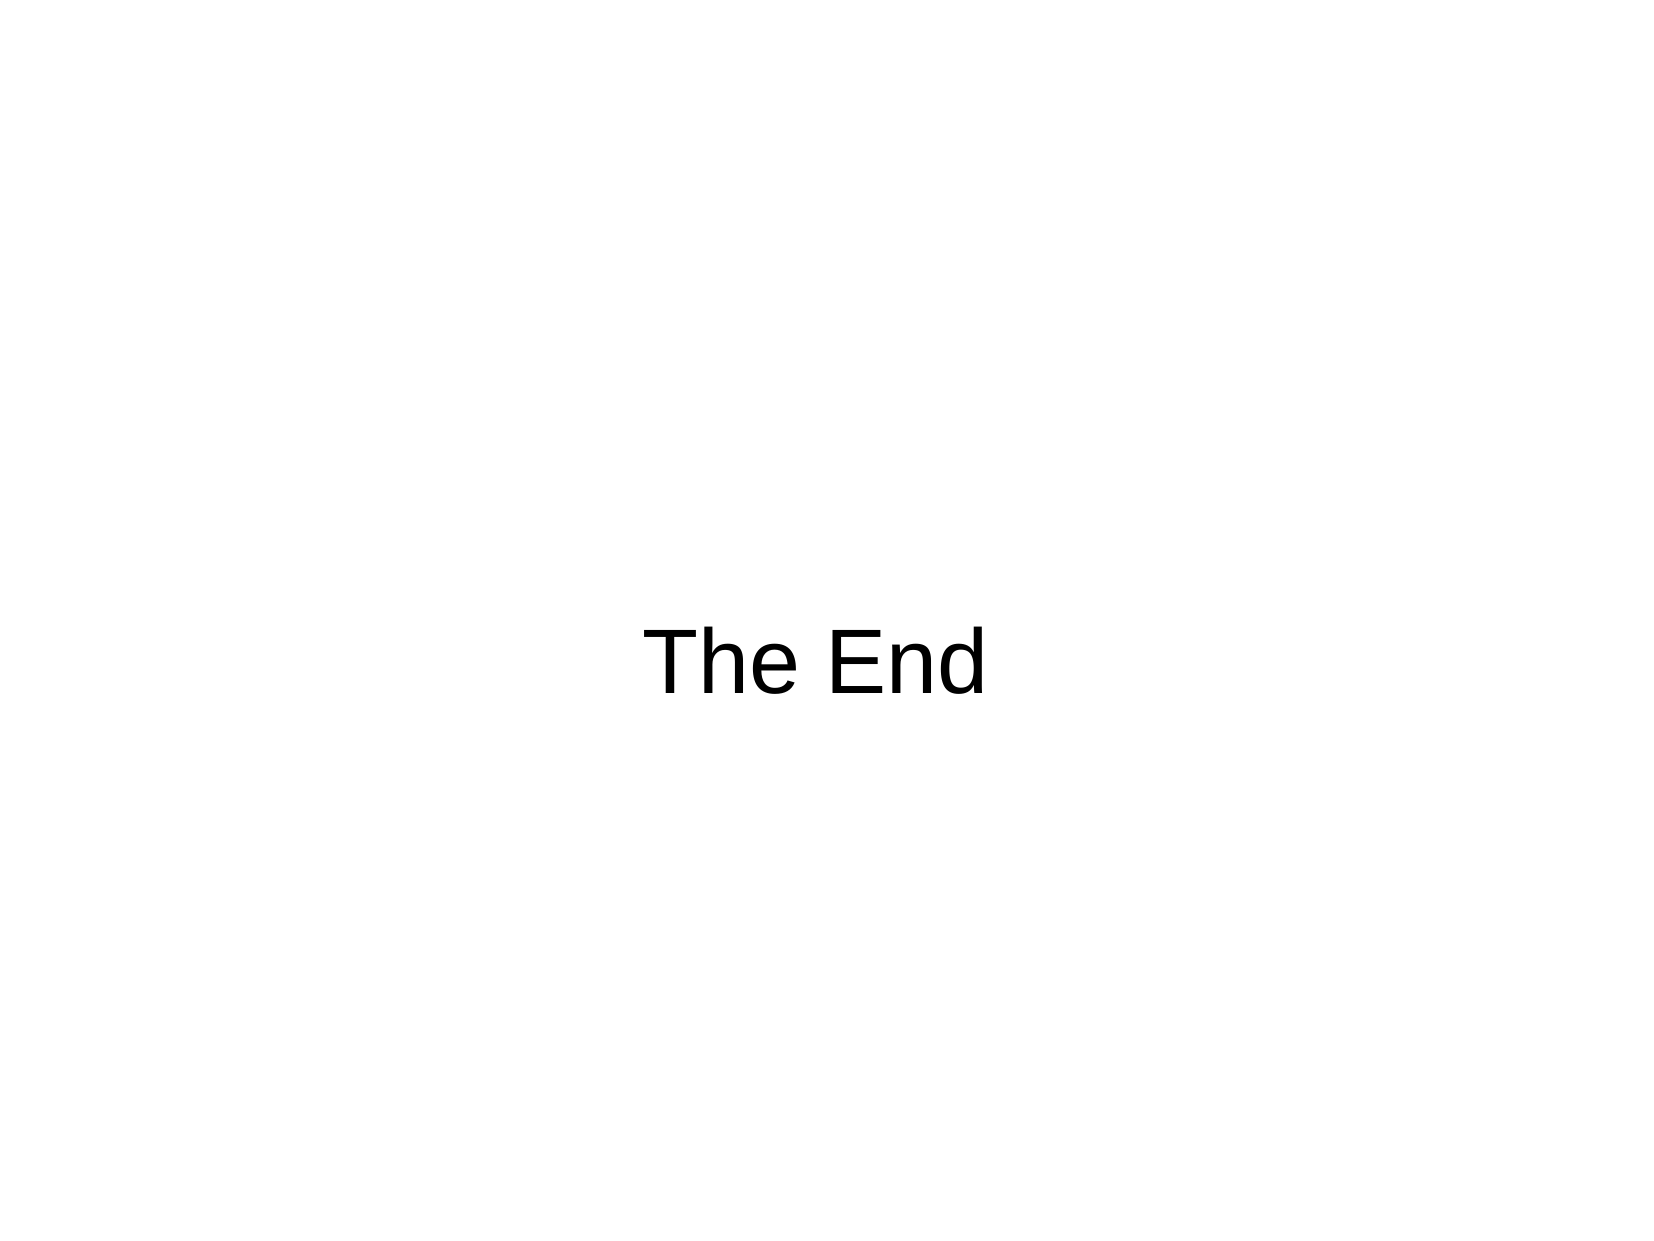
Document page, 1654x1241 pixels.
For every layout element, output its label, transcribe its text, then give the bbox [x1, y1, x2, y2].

title The End [71, 557, 1561, 766]
